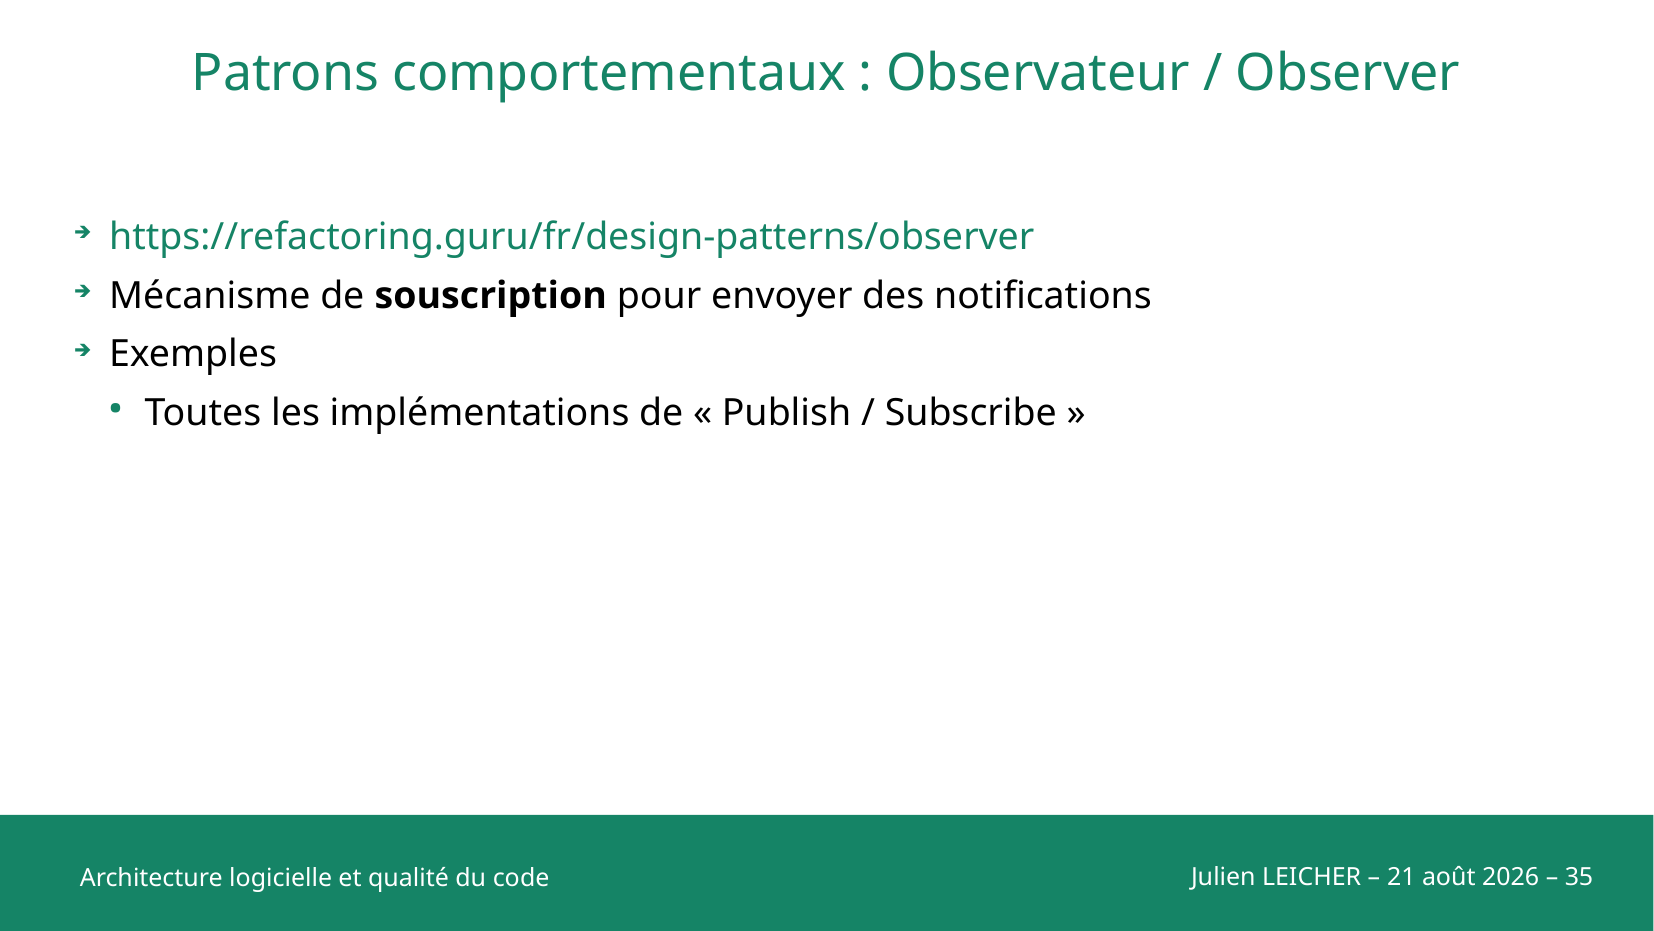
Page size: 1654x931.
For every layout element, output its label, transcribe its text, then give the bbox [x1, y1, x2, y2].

text_box https://refactoring.guru/fr/design-patterns/observer Mécanisme de souscription pour envoyer des notifications Exemples Toutes les implémentations de « Publish / Subscribe » [59, 194, 1595, 678]
text_box Julien LEICHER – 22 mars 2022 – <number> [0, 814, 1654, 931]
text_box Architecture logicielle et qualité du code [64, 852, 798, 898]
text_box Patrons comportementaux : Observateur / Observer [0, 27, 1654, 113]
